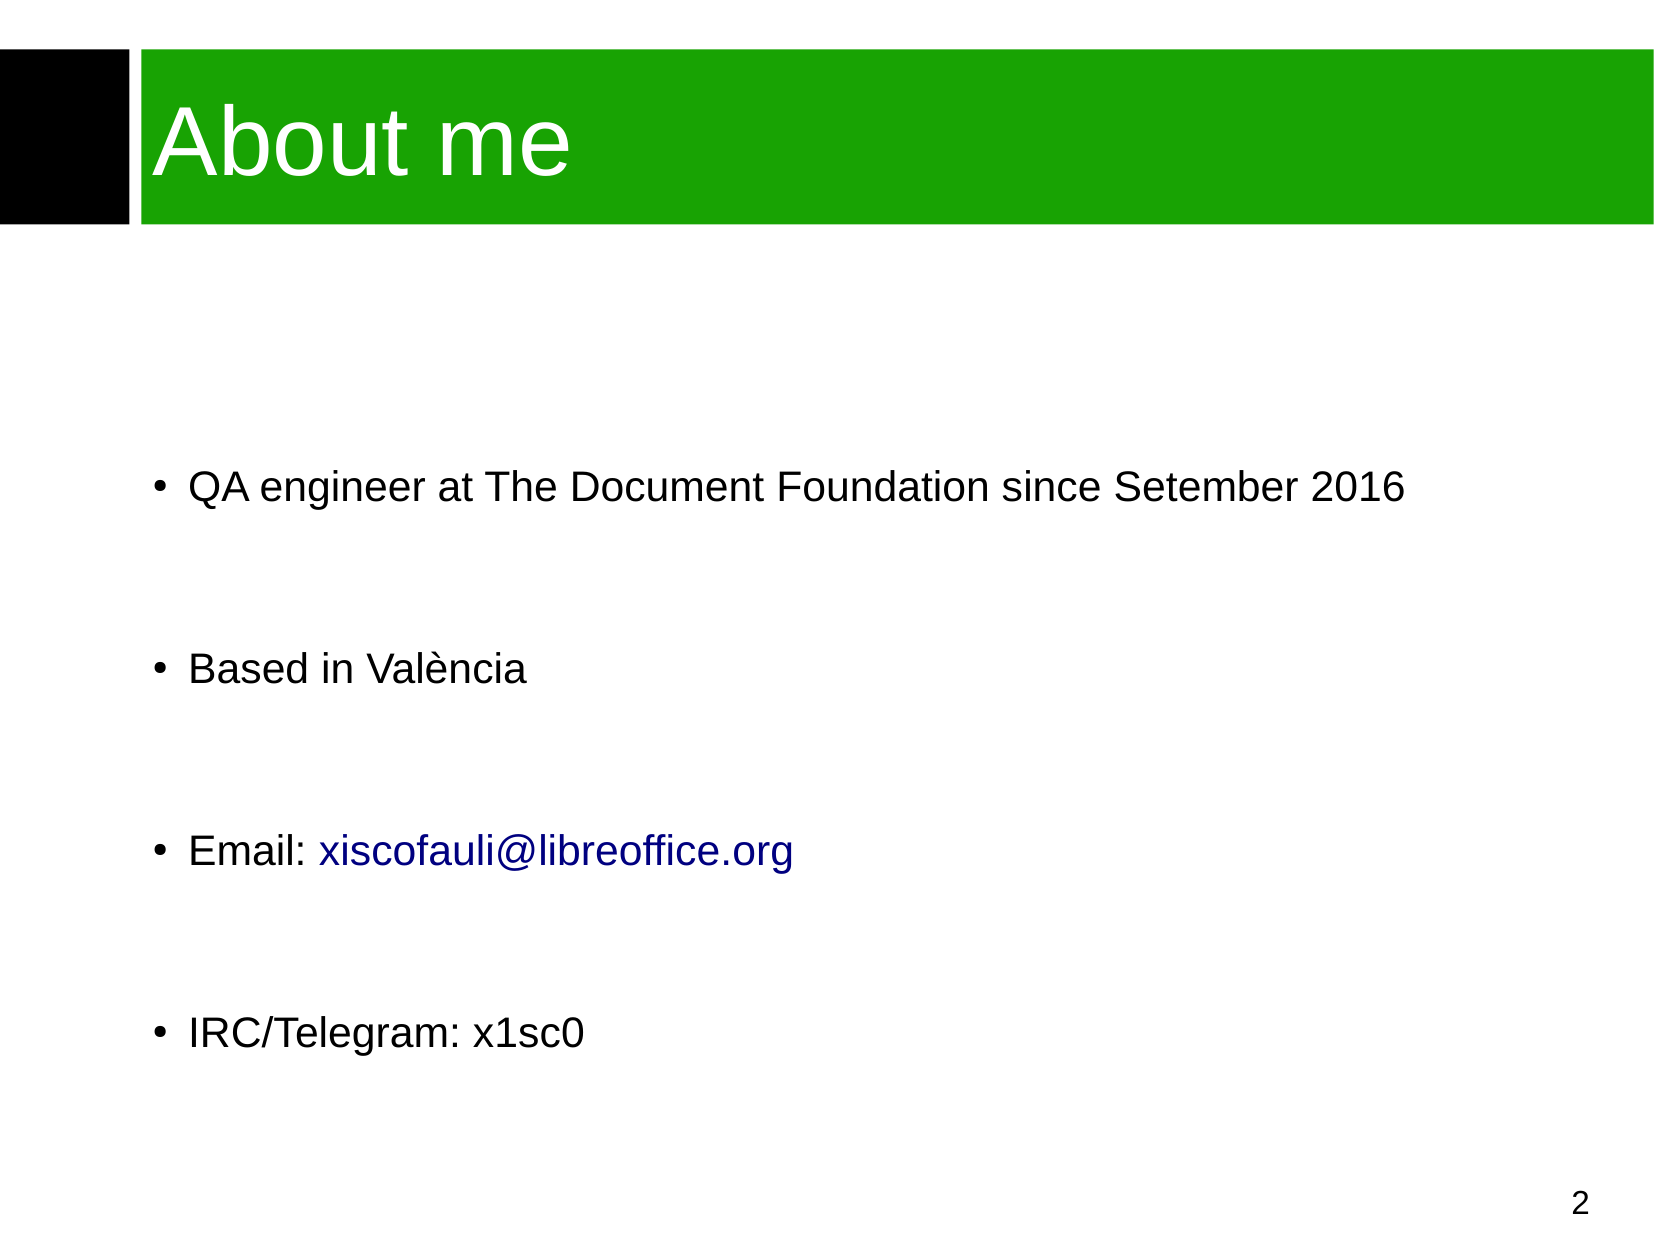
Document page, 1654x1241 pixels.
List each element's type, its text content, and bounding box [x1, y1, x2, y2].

title About me [152, 68, 1630, 215]
list QA engineer at The Document Foundation since Setember 2016 Based in València Email: xiscofauli@libreoffice.org IRC/Telegram: x1sc0 [152, 280, 1536, 1097]
